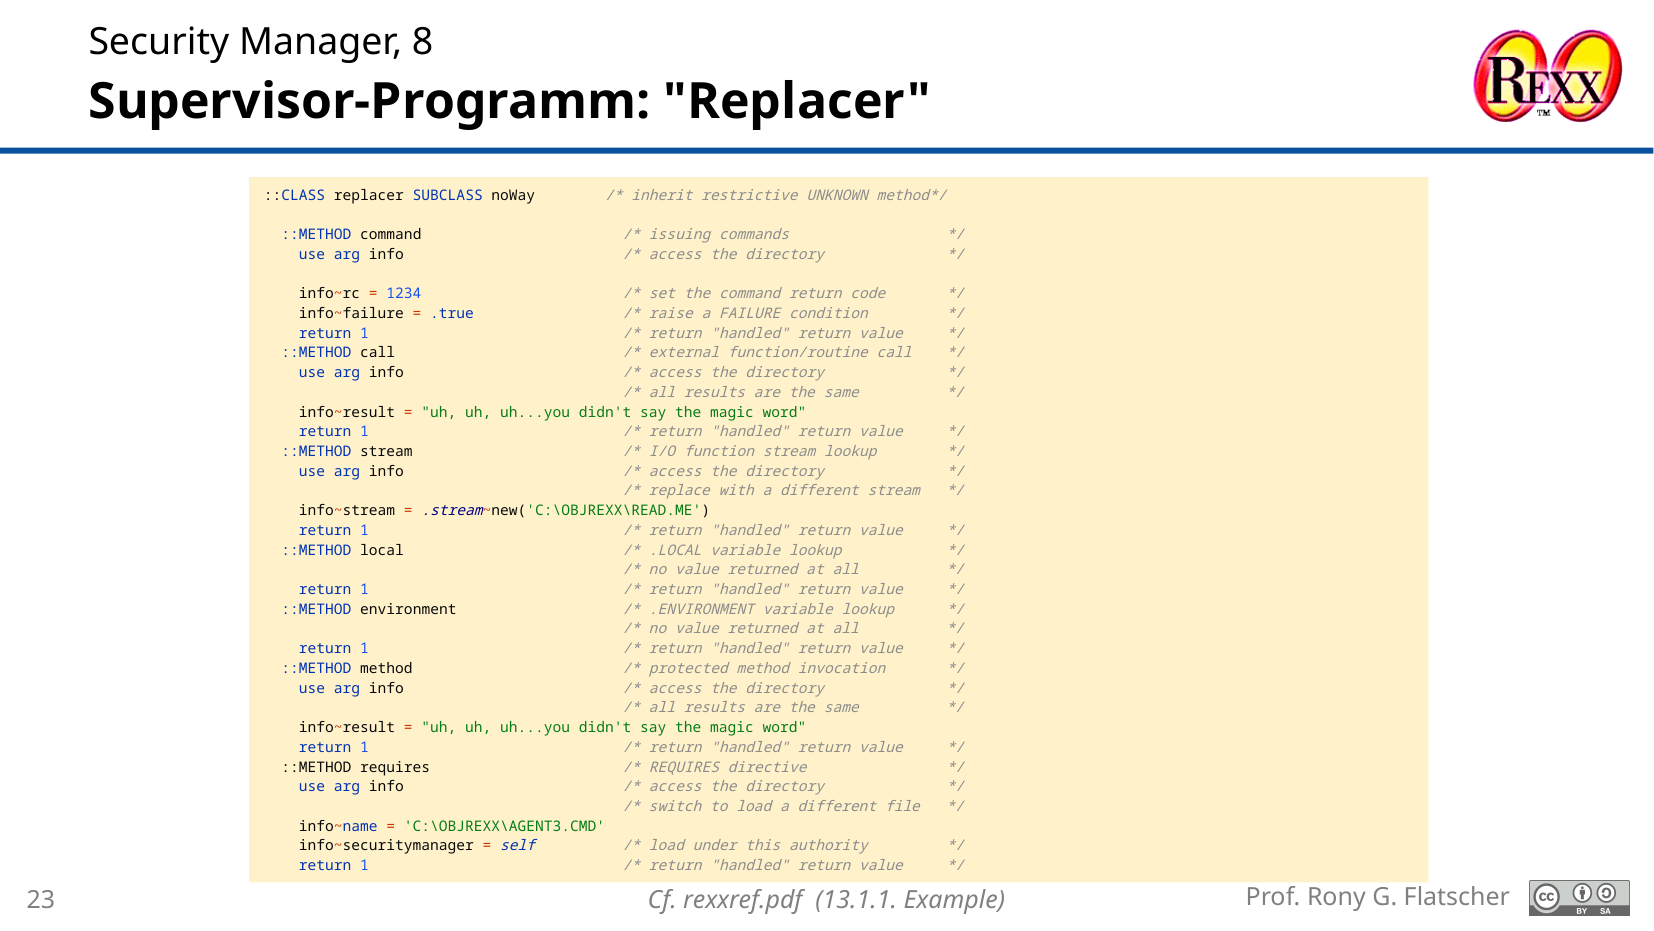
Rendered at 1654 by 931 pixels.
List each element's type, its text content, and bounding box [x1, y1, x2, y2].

title Security Manager, 8 Supervisor-Programm: "Replacer" [29, 0, 1654, 148]
text_box Cf. rexxref.pdf (13.1.1. Example) [0, 874, 1654, 922]
text_box ::CLASS replacer SUBCLASS noWay /* inherit restrictive UNKNOWN method*/ ::METHOD command /* issuing commands */ use arg info /* access the directory */ info~rc = 1234 /* set the command return code */ info~failure = .true /* raise a FAILURE condition */ return 1 /* return "handled" return value */ ::METHOD call /* external function/routine call */ use arg info /* access the directory */ /* all results are the same */ info~result = "uh, uh, uh...you didn't say the magic word" return 1 /* return "handled" return value */ ::METHOD stream /* I/O function stream lookup */ use arg info /* access the directory */ /* replace with a different stream */ info~stream = .stream~new('C:\OBJREXX\READ.ME') return 1 /* return "handled" return value */ ::METHOD local /* .LOCAL variable lookup */ /* no value returned at all */ return 1 /* return "handled" return value */ ::METHOD environment /* .ENVIRONMENT variable lookup */ /* no value returned at all */ return 1 /* return "handled" return value */ ::METHOD method /* protected method invocation */ use arg info /* access the directory */ /* all results are the same */ info~result = "uh, uh, uh...you didn't say the magic word" return 1 /* return "handled" return value */ ::METHOD requires /* REQUIRES directive */ use arg info /* access the directory */ /* switch to load a different file */ info~name = 'C:\OBJREXX\AGENT3.CMD' info~securitymanager = self /* load under this authority */ return 1 /* return "handled" return value */ [249, 177, 1429, 850]
